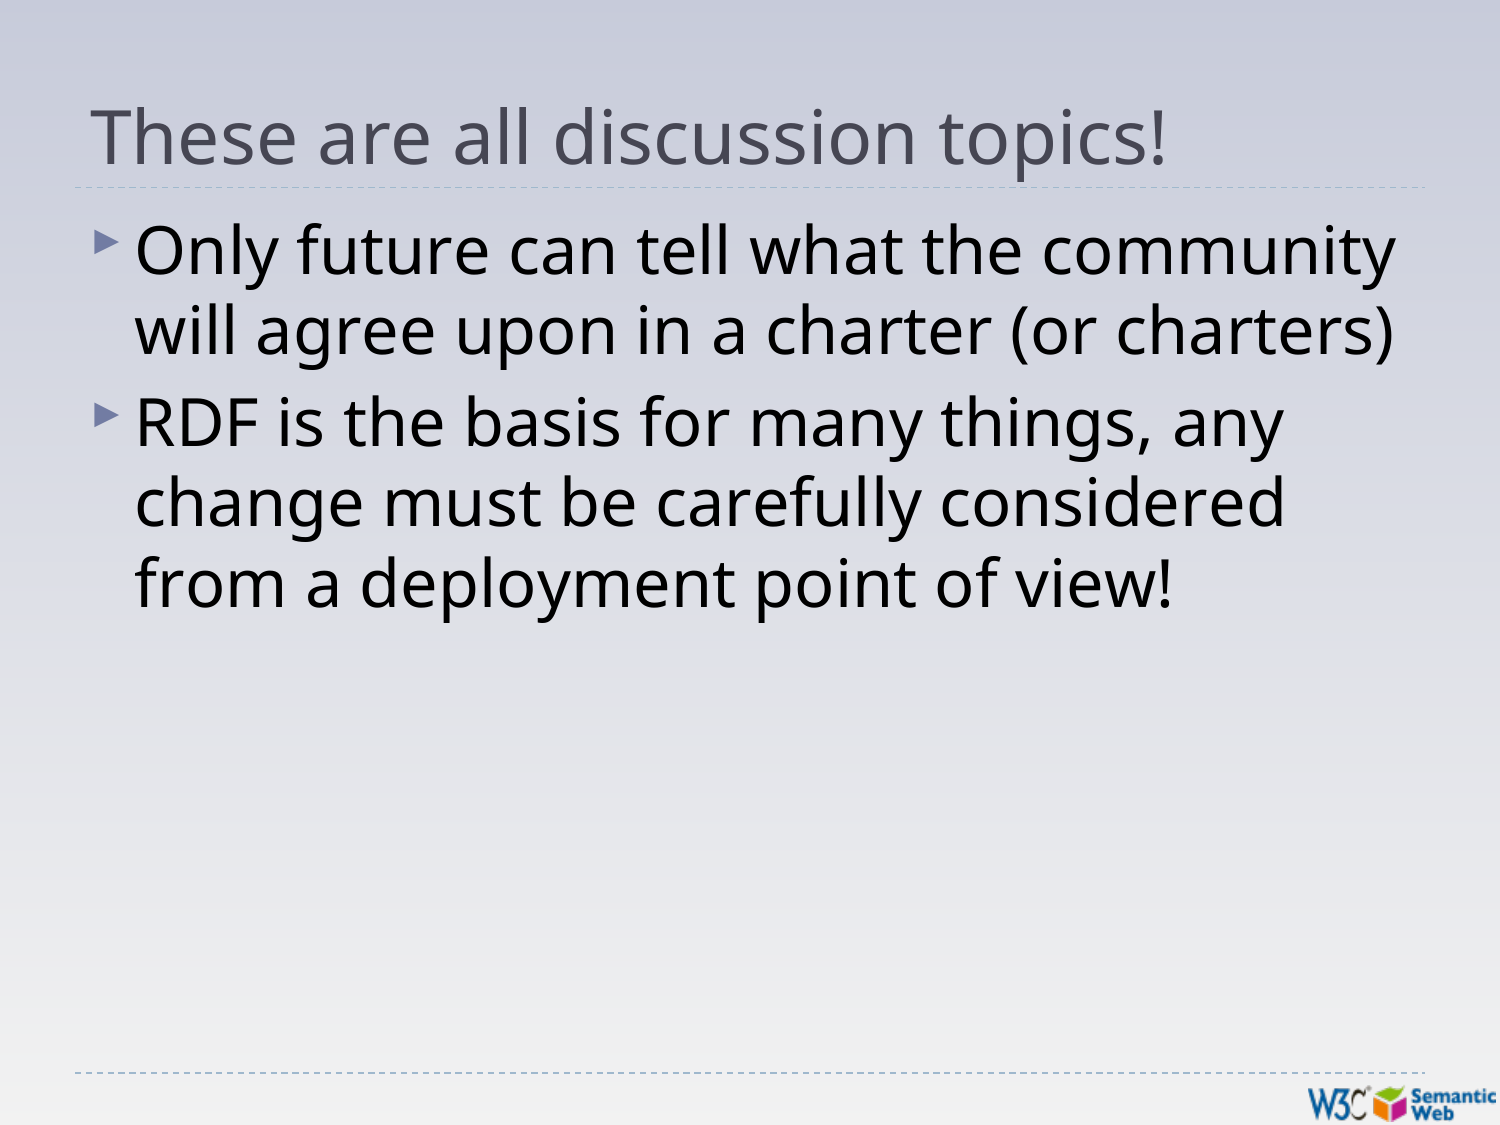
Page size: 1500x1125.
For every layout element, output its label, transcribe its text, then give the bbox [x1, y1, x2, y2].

title These are all discussion topics! [75, 24, 1426, 188]
picture [1308, 1084, 1496, 1122]
list Only future can tell what the community will agree upon in a charter (or charters) RDF is the basis for many things, any change must be carefully considered from a deployment point of view! [75, 200, 1426, 1010]
